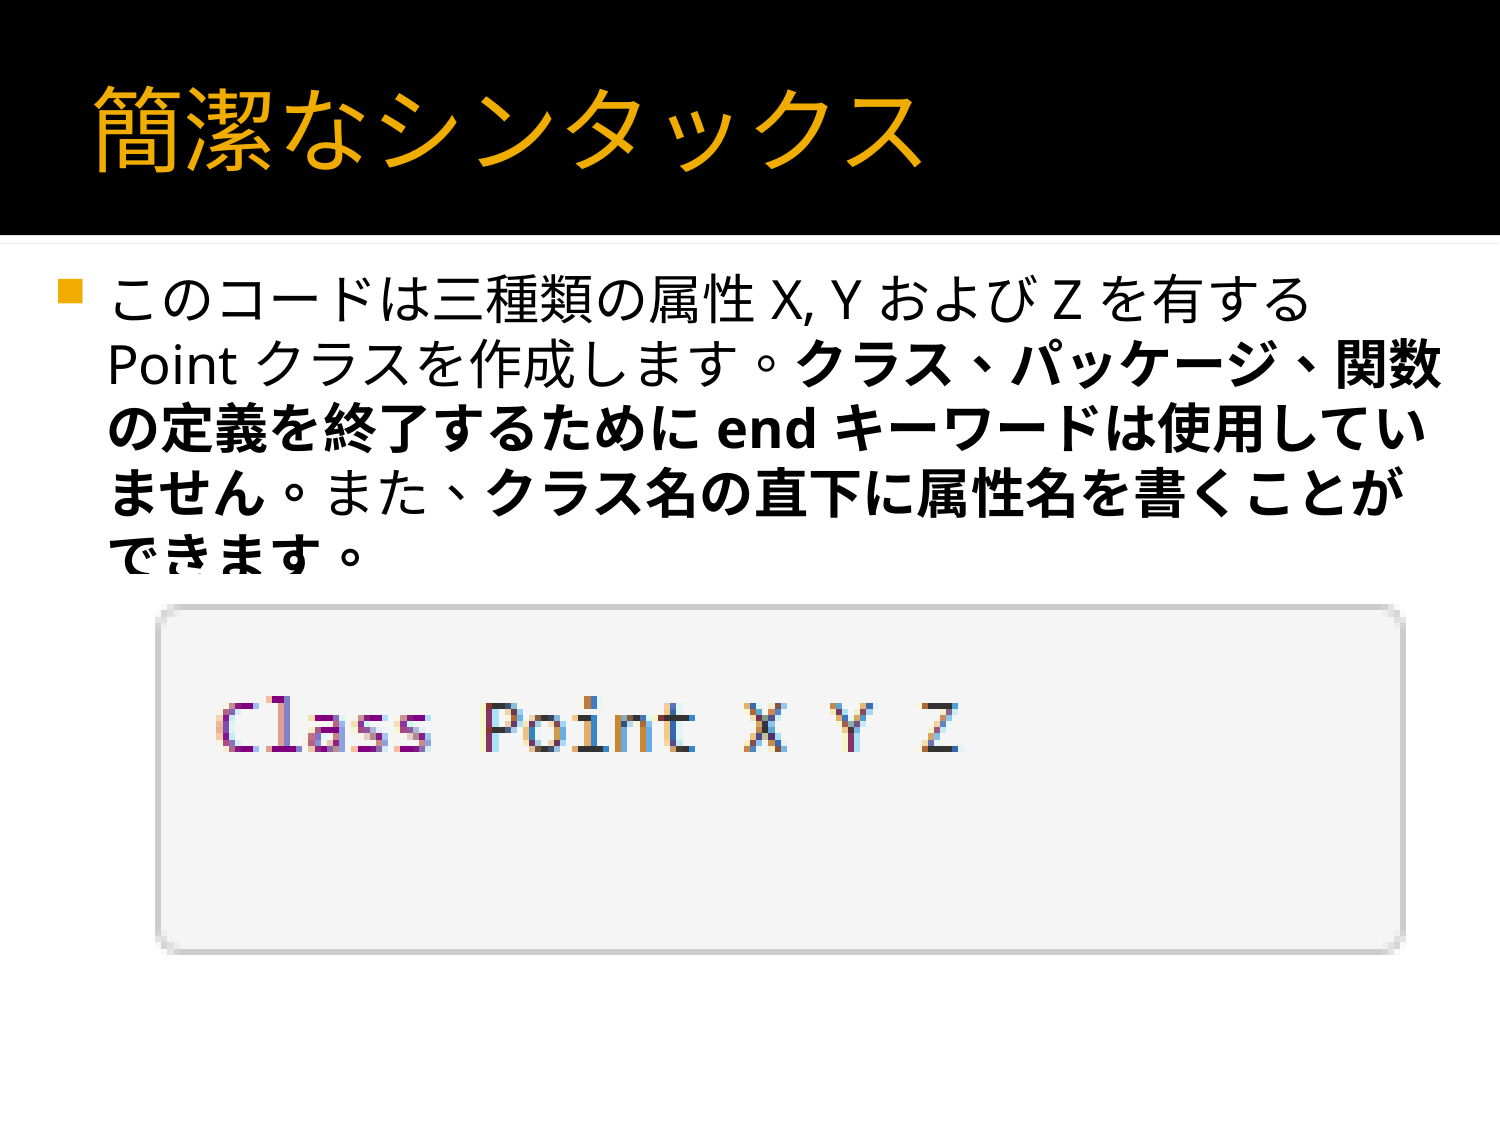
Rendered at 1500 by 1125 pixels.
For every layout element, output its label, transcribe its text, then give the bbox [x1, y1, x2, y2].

picture [125, 574, 1425, 1029]
title 簡潔なシンタックス [75, 25, 1425, 231]
list このコードは三種類の属性 X, Y および Z を有する Point クラスを作成します。クラス、パッケージ、関数の定義を終了するために end キーワードは使用していません。また、クラス名の直下に属性名を書くことができます。 [24, 249, 1463, 1050]
